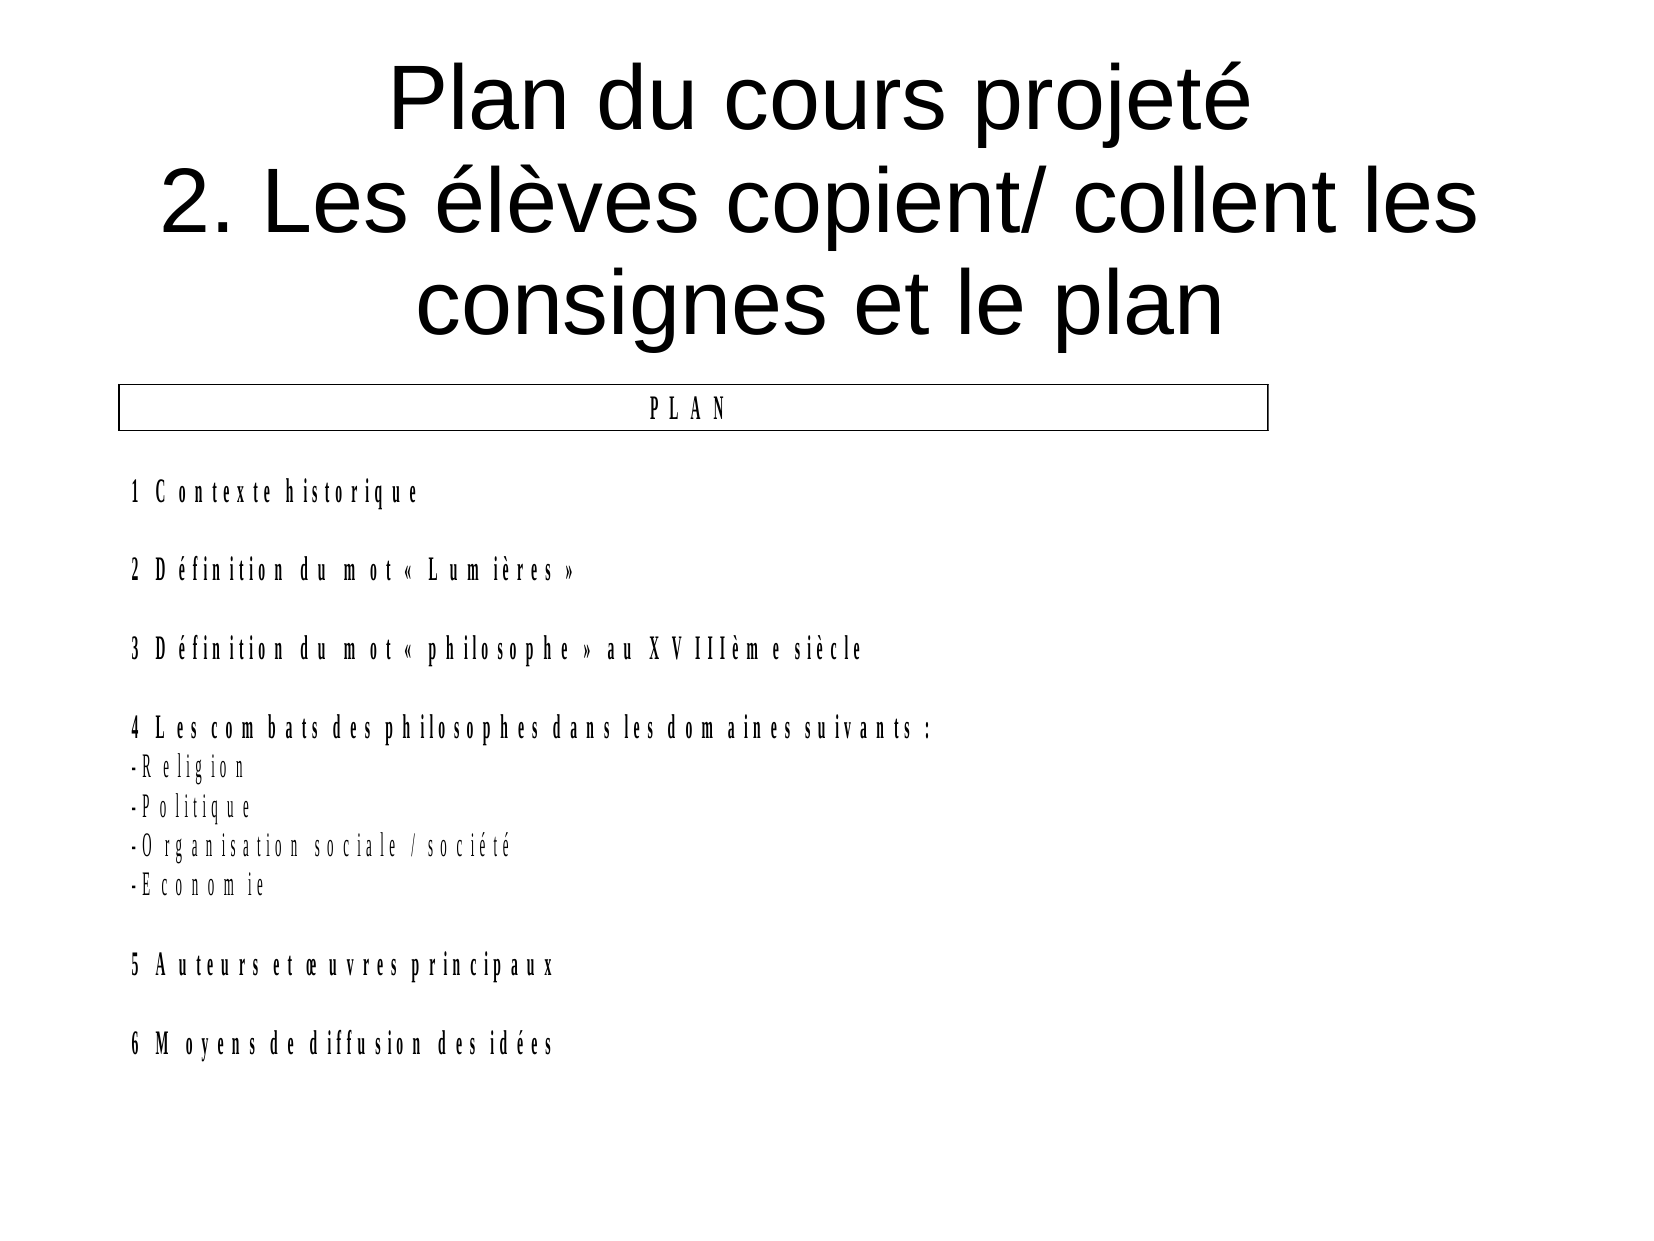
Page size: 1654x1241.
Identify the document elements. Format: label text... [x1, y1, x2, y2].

chart [88, 354, 1577, 1173]
title Plan du cours projeté 2. Les élèves copient/ collent les consignes et le plan [76, 46, 1565, 355]
picture [118, 383, 1270, 1063]
